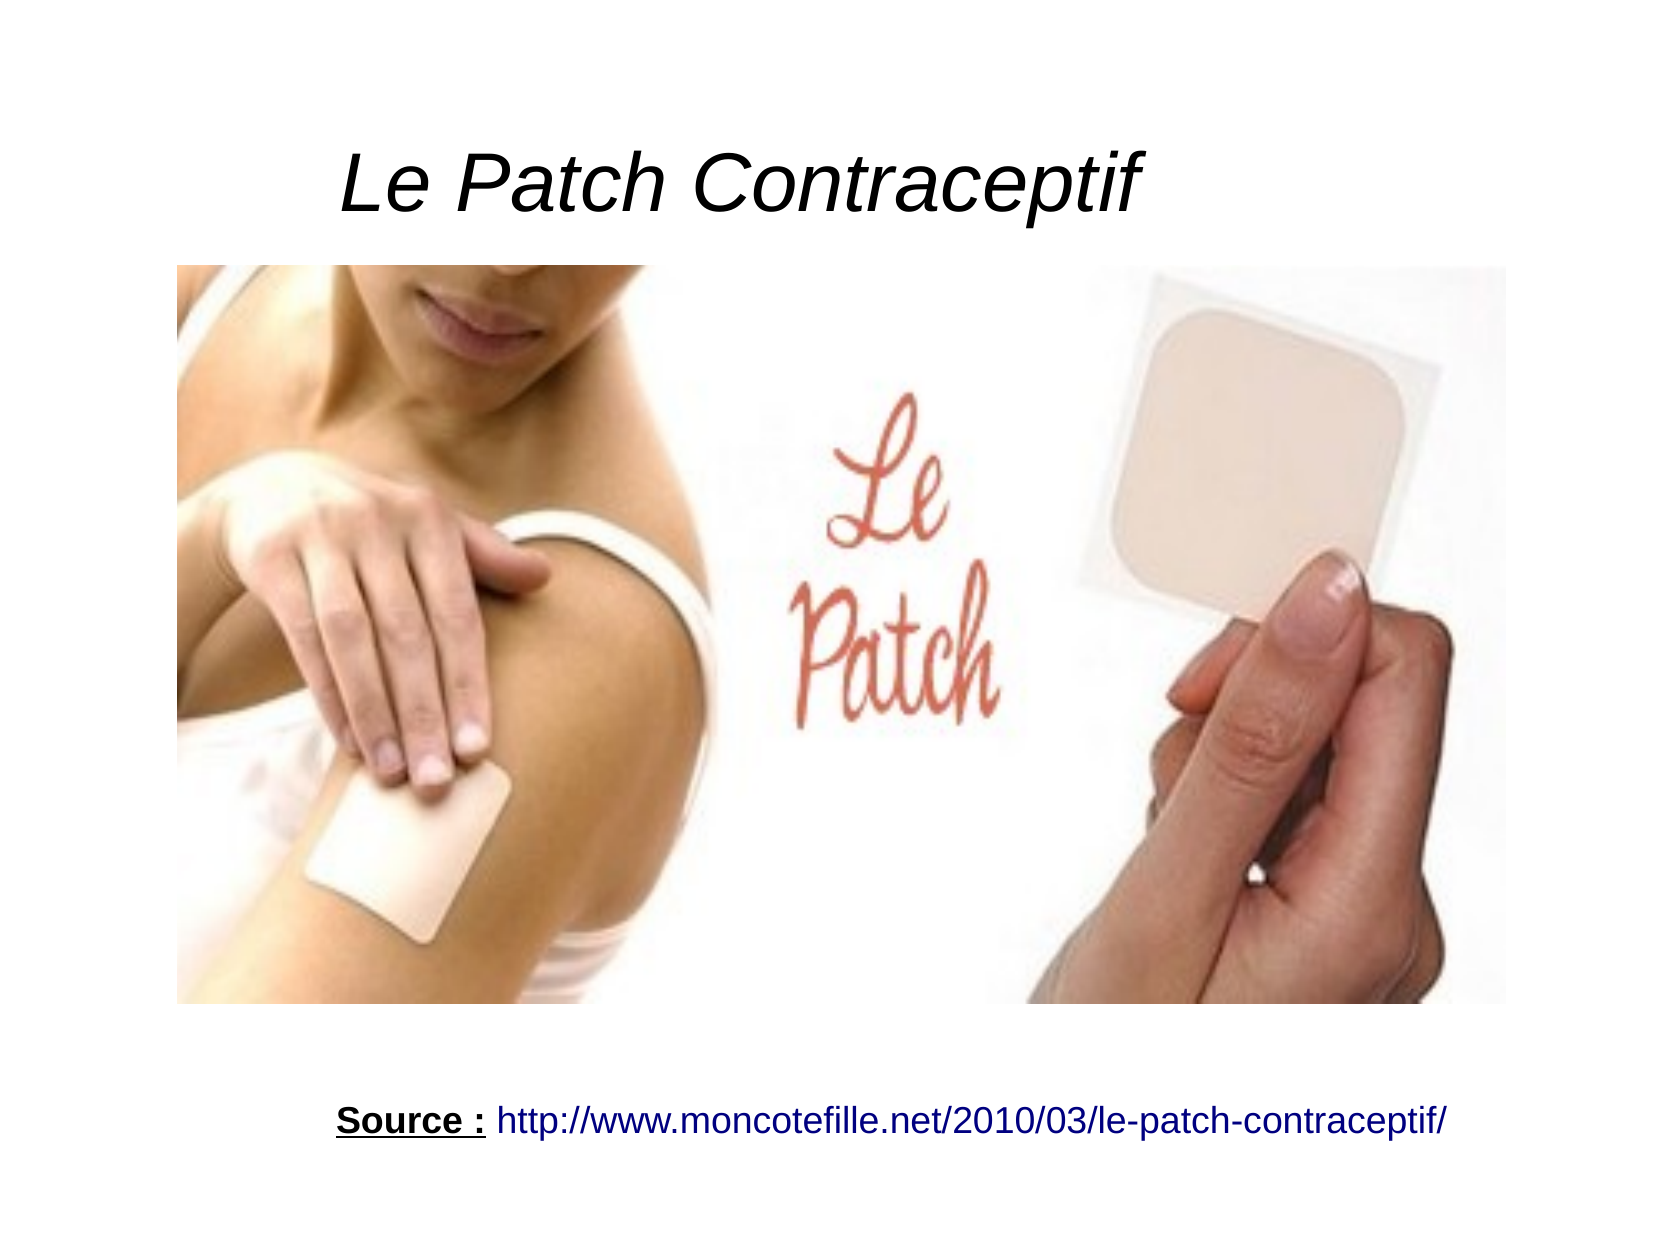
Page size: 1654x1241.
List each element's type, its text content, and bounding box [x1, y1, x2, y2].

text_box Source : http://www.moncotefille.net/2010/03/le-patch-contraceptif/ [321, 1092, 1471, 1151]
picture [177, 265, 1506, 1004]
text_box Le Patch Contraceptif [324, 128, 1179, 237]
